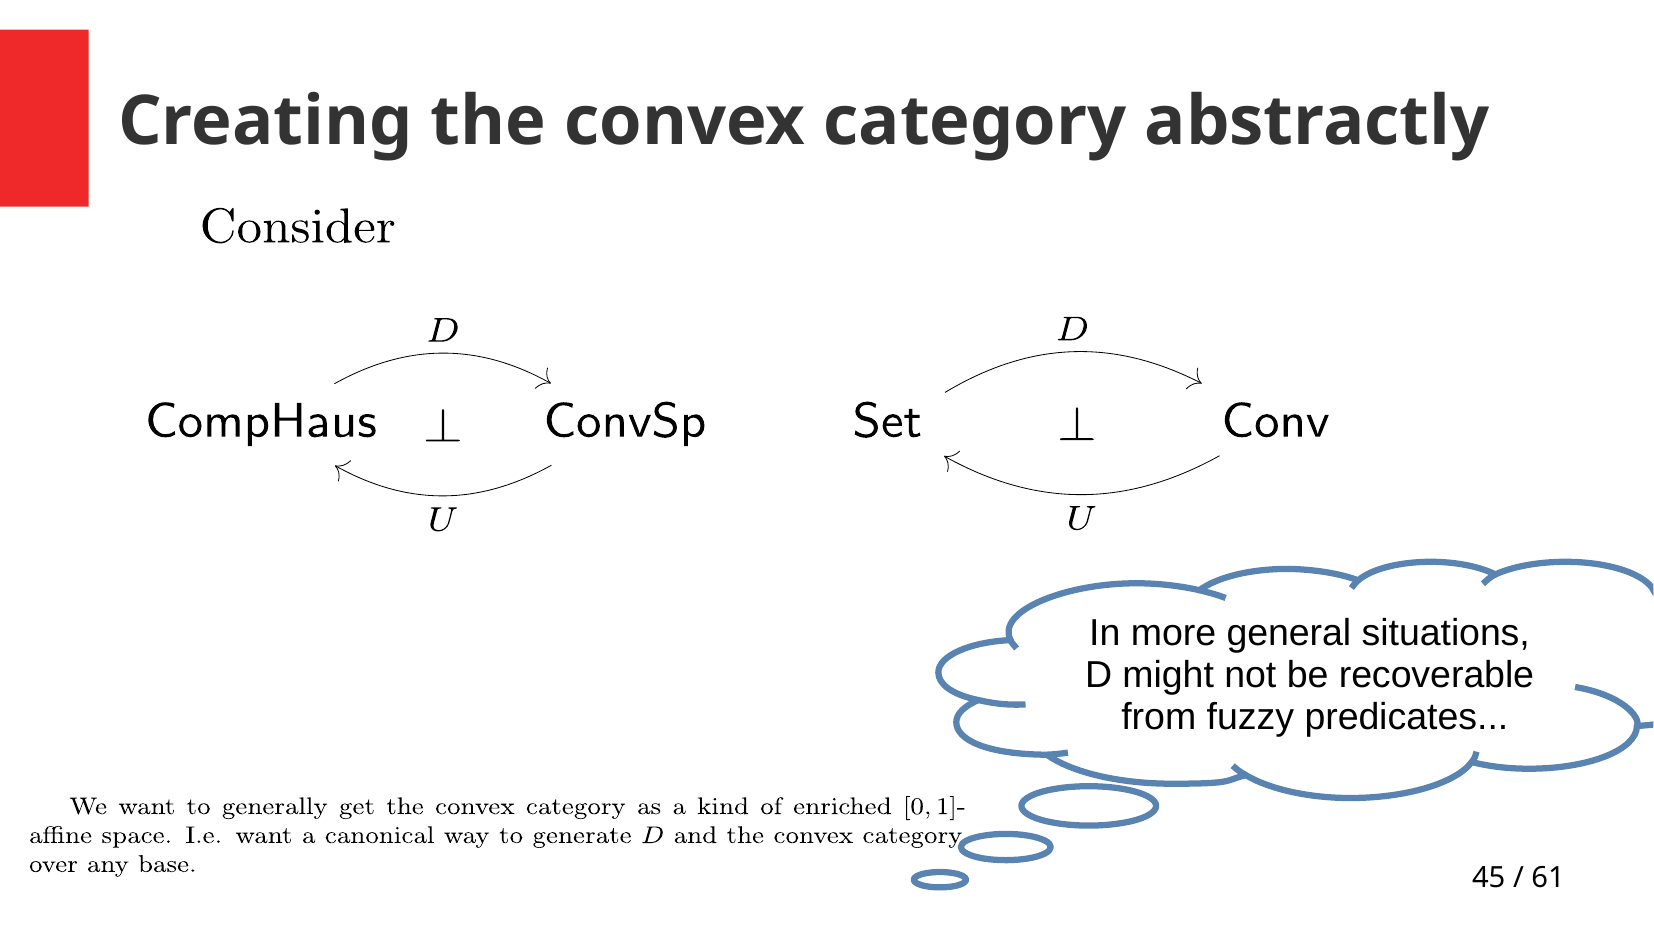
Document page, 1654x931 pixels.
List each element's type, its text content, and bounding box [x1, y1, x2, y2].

text_box In more general situations, D might not be recoverable from fuzzy predicates... [1021, 786, 1157, 826]
text_box In more general situations, D might not be recoverable from fuzzy predicates... [960, 833, 1051, 861]
text_box [147, 207, 1329, 532]
text_box [29, 796, 965, 877]
title Creating the convex category abstractly [118, 29, 1595, 207]
text_box In more general situations, D might not be recoverable from fuzzy predicates... [938, 561, 1654, 799]
